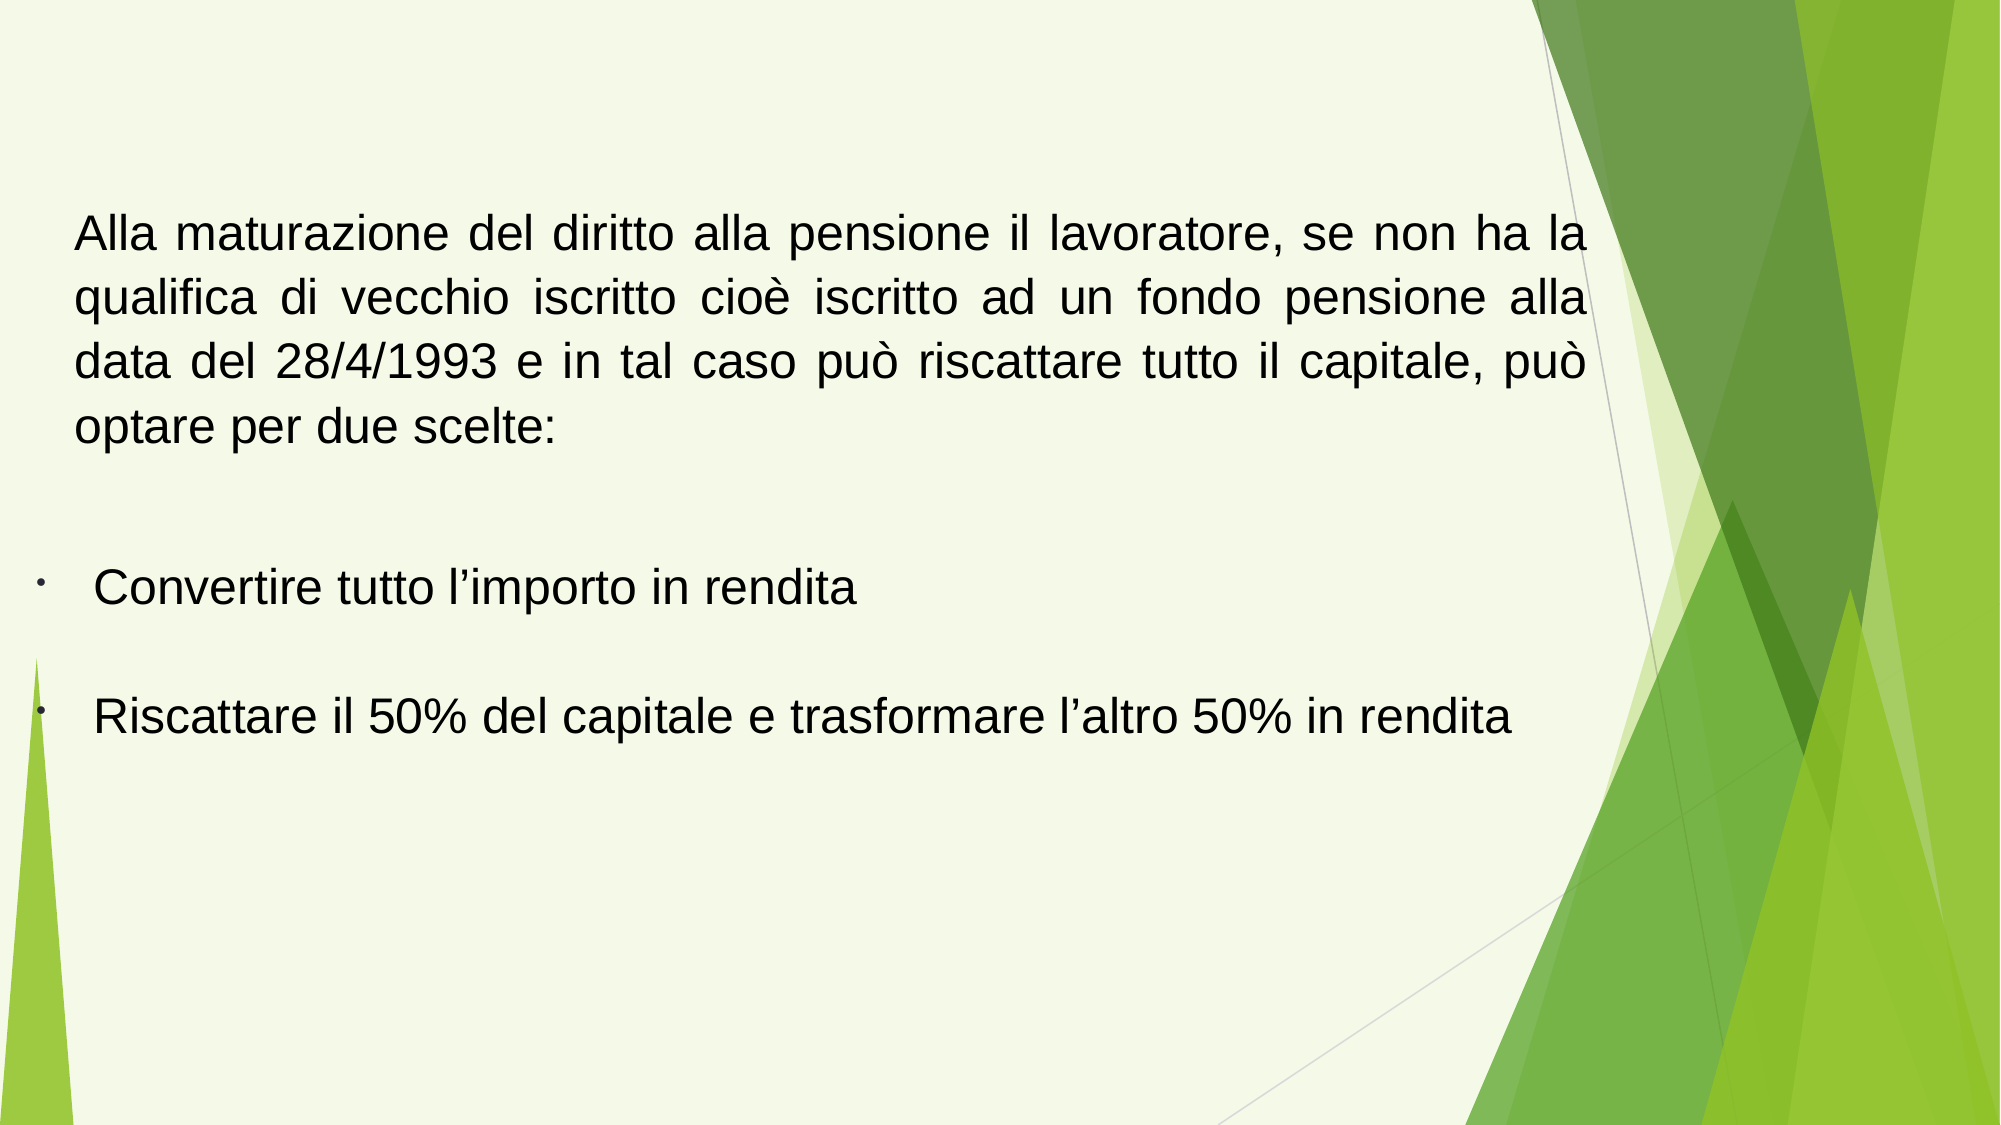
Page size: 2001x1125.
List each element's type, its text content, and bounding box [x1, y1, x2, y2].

text_box Alla maturazione del diritto alla pensione il lavoratore, se non ha la qualifica di vecchio iscritto cioè iscritto ad un fondo pensione alla data del 28/4/1993 e in tal caso può riscattare tutto il capitale, può optare per due scelte: Convertire tutto l’importo in rendita Riscattare il 50% del capitale e trasformare l’altro 50% in rendita [22, 188, 1603, 751]
